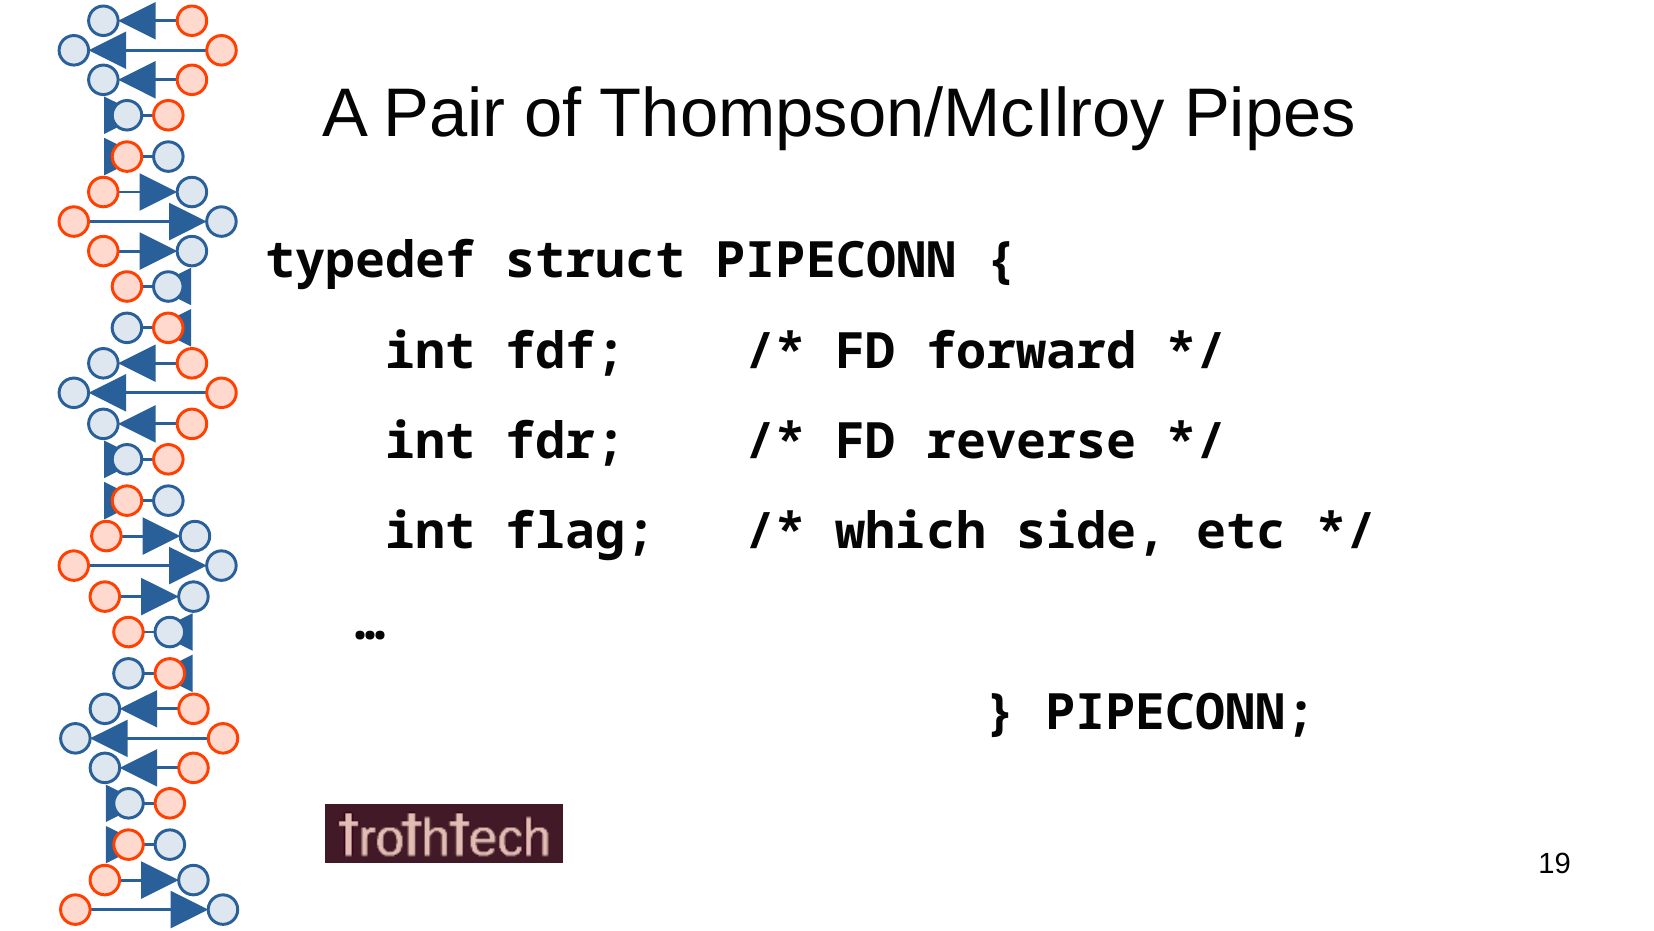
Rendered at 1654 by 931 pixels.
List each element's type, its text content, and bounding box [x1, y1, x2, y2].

title A Pair of Thompson/McIlroy Pipes [265, 35, 1595, 189]
picture [325, 804, 563, 863]
list typedef struct PIPECONN { int fdf; /* FD forward */ int fdr; /* FD reverse */ int flag; /* which side, etc */ … } PIPECONN; [265, 224, 1595, 764]
